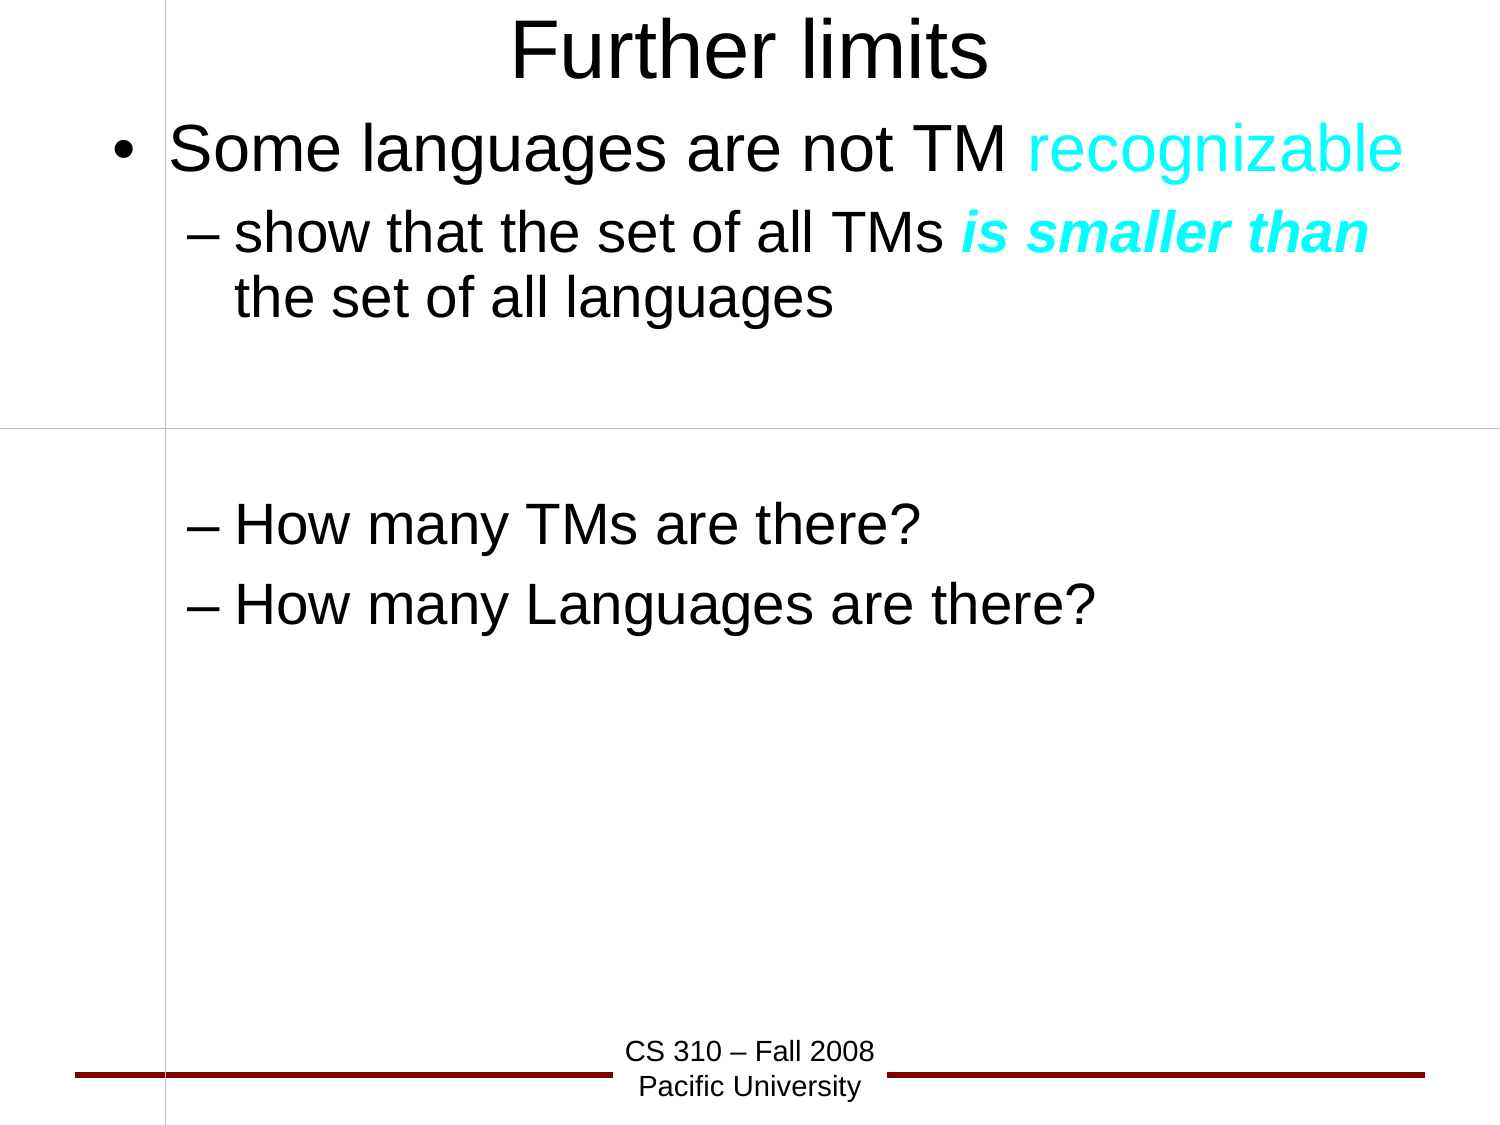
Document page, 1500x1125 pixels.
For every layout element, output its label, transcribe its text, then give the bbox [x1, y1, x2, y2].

list Some languages are not TM recognizable show that the set of all TMs is smaller than the set of all languages How many TMs are there? How many Languages are there? [112, 110, 1457, 984]
title Further limits [112, 0, 1388, 101]
